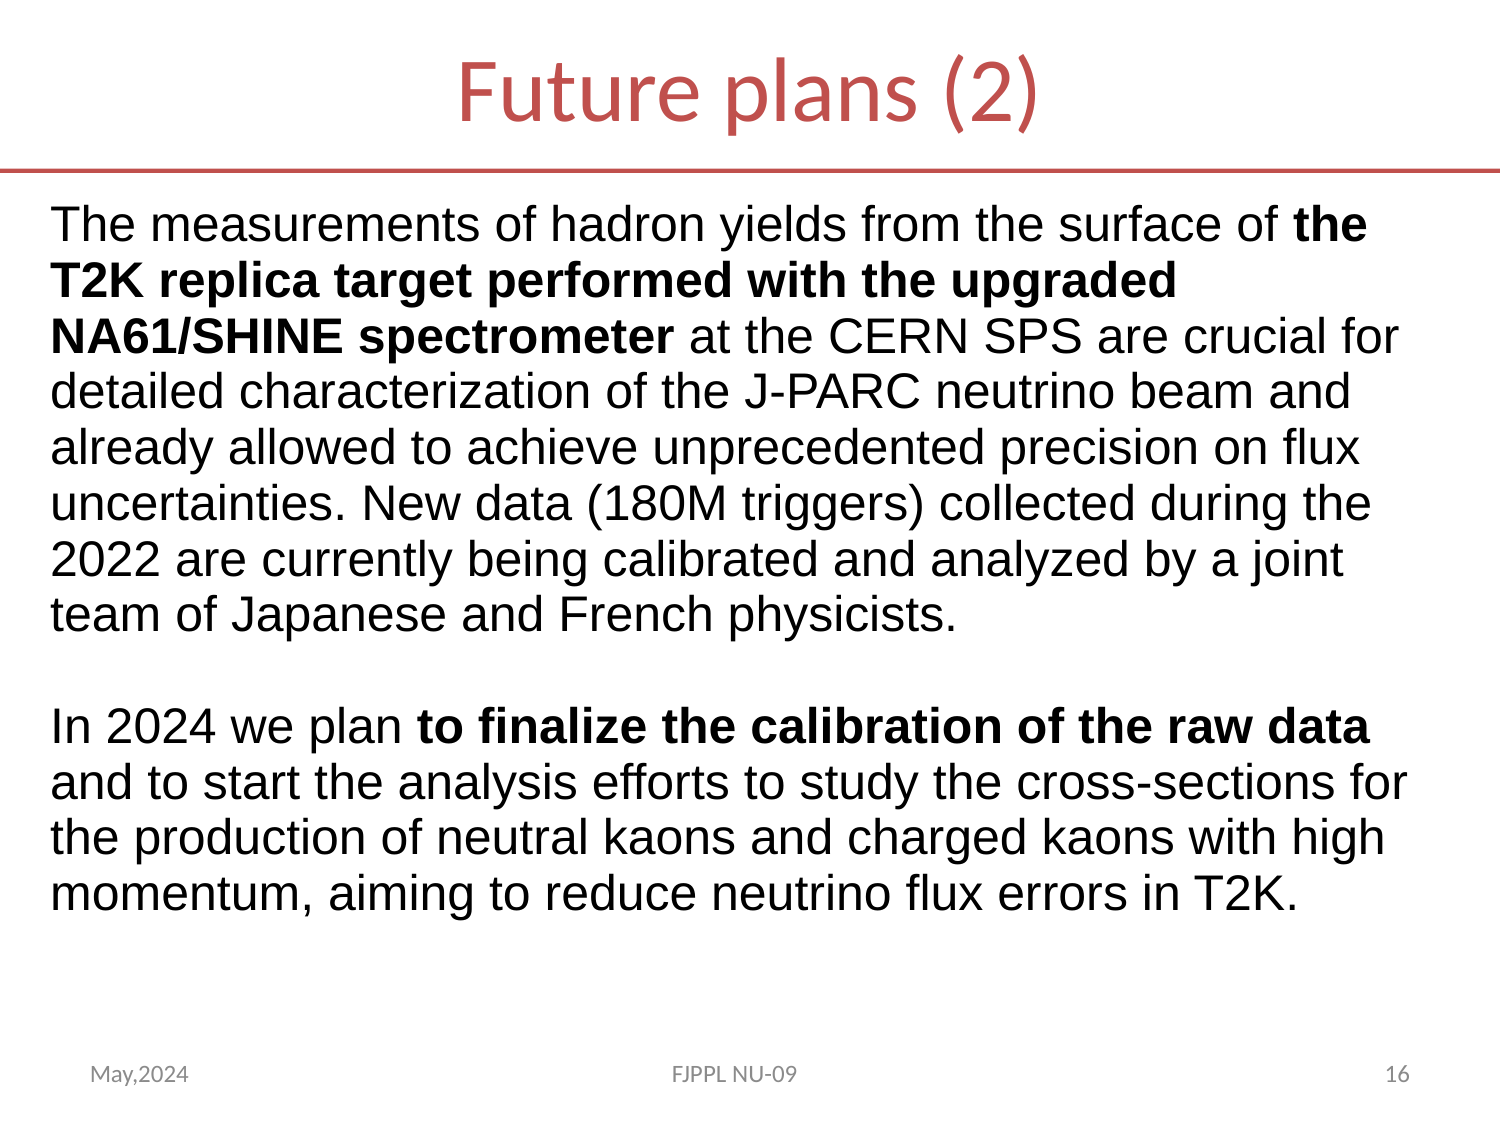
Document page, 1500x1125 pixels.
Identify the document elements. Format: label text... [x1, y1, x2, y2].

text_box Future plans (2) [75, 29, 1425, 141]
text_box The measurements of hadron yields from the surface of the T2K replica target performed with the upgraded NA61/SHINE spectrometer at the CERN SPS are crucial for detailed characterization of the J-PARC neutrino beam and already allowed to achieve unprecedented precision on flux uncertainties. New data (180M triggers) collected during the 2022 are currently being calibrated and analyzed by a joint team of Japanese and French physicists. In 2024 we plan to finalize the calibration of the raw data and to start the analysis efforts to study the cross-sections for the production of neutral kaons and charged kaons with high momentum, aiming to reduce neutrino flux errors in T2K. [35, 188, 1477, 1041]
text_box May,2024 [74, 1042, 425, 1103]
text_box <number> [1074, 1042, 1425, 1103]
text_box FJPPL NU-09 [464, 1042, 1005, 1103]
